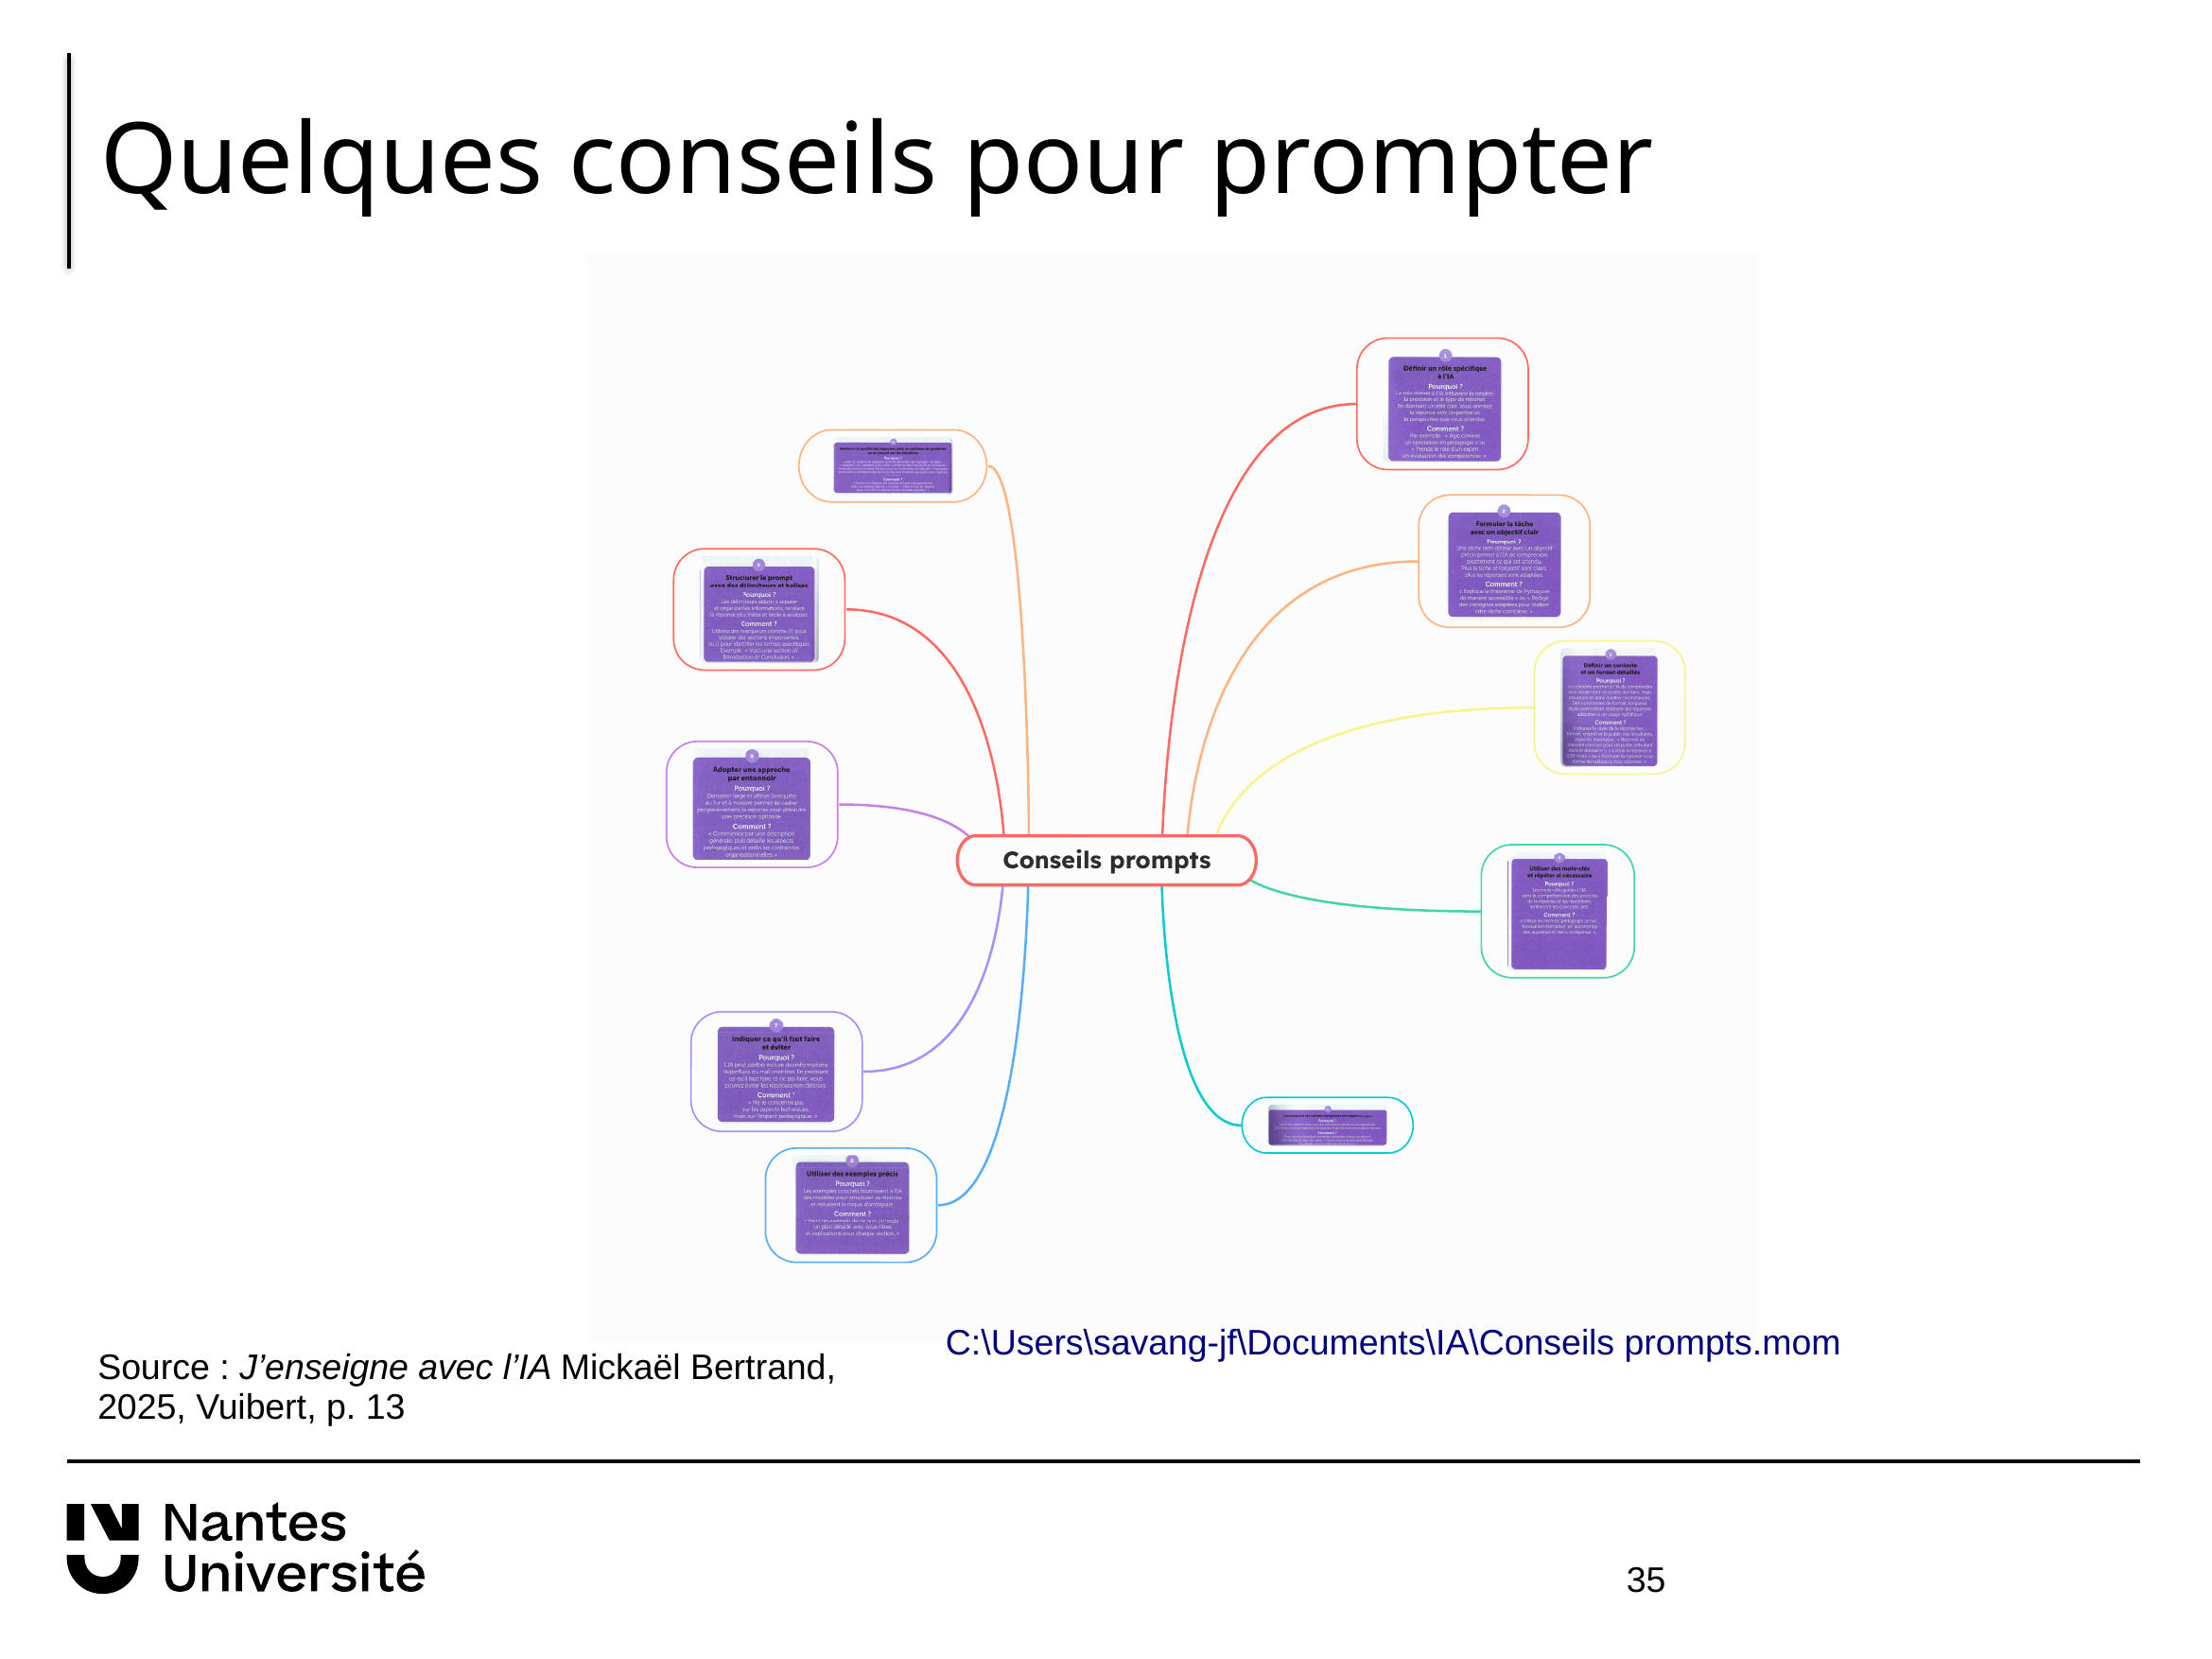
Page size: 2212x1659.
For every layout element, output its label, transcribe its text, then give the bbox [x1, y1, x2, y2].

title Quelques conseils pour prompter [100, 107, 2023, 216]
text_box <numéro> [1612, 1553, 2206, 1620]
text_box Source : J’enseigne avec l’IA Mickaël Bertrand, 2025, Vuibert, p. 13 [83, 1340, 894, 1435]
picture [586, 251, 1760, 1343]
text_box C:\Users\savang-jf\Documents\IA\Conseils prompts.mom [932, 1316, 2146, 1383]
